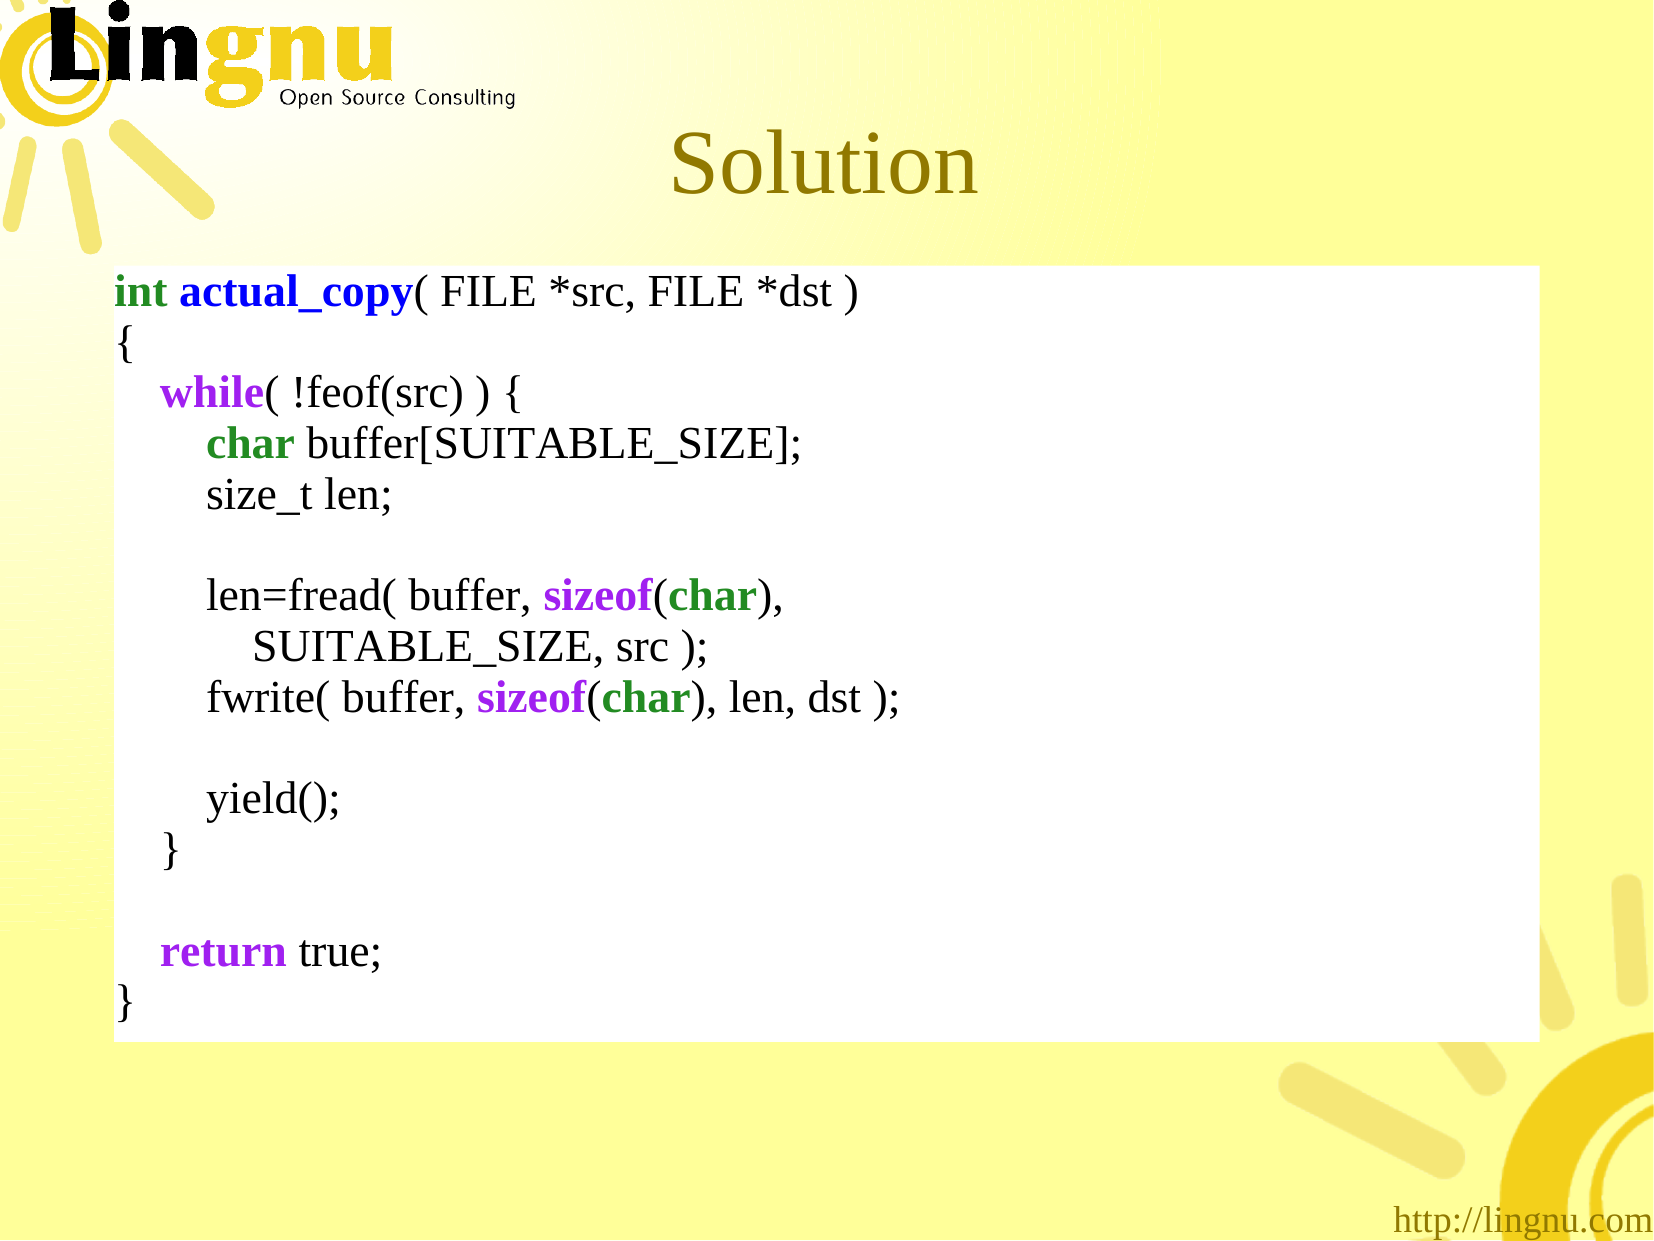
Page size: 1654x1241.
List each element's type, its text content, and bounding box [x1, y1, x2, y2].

picture [1256, 871, 1654, 1241]
text_box int actual_copy( FILE *src, FILE *dst ) { while( !feof(src) ) { char buffer[SUITABLE_SIZE]; size_t len; len=fread( buffer, sizeof(char), SUITABLE_SIZE, src ); fwrite( buffer, sizeof(char), len, dst ); yield(); } return true; } [114, 265, 1540, 1042]
picture [0, 0, 516, 256]
title Solution [118, 58, 1531, 265]
